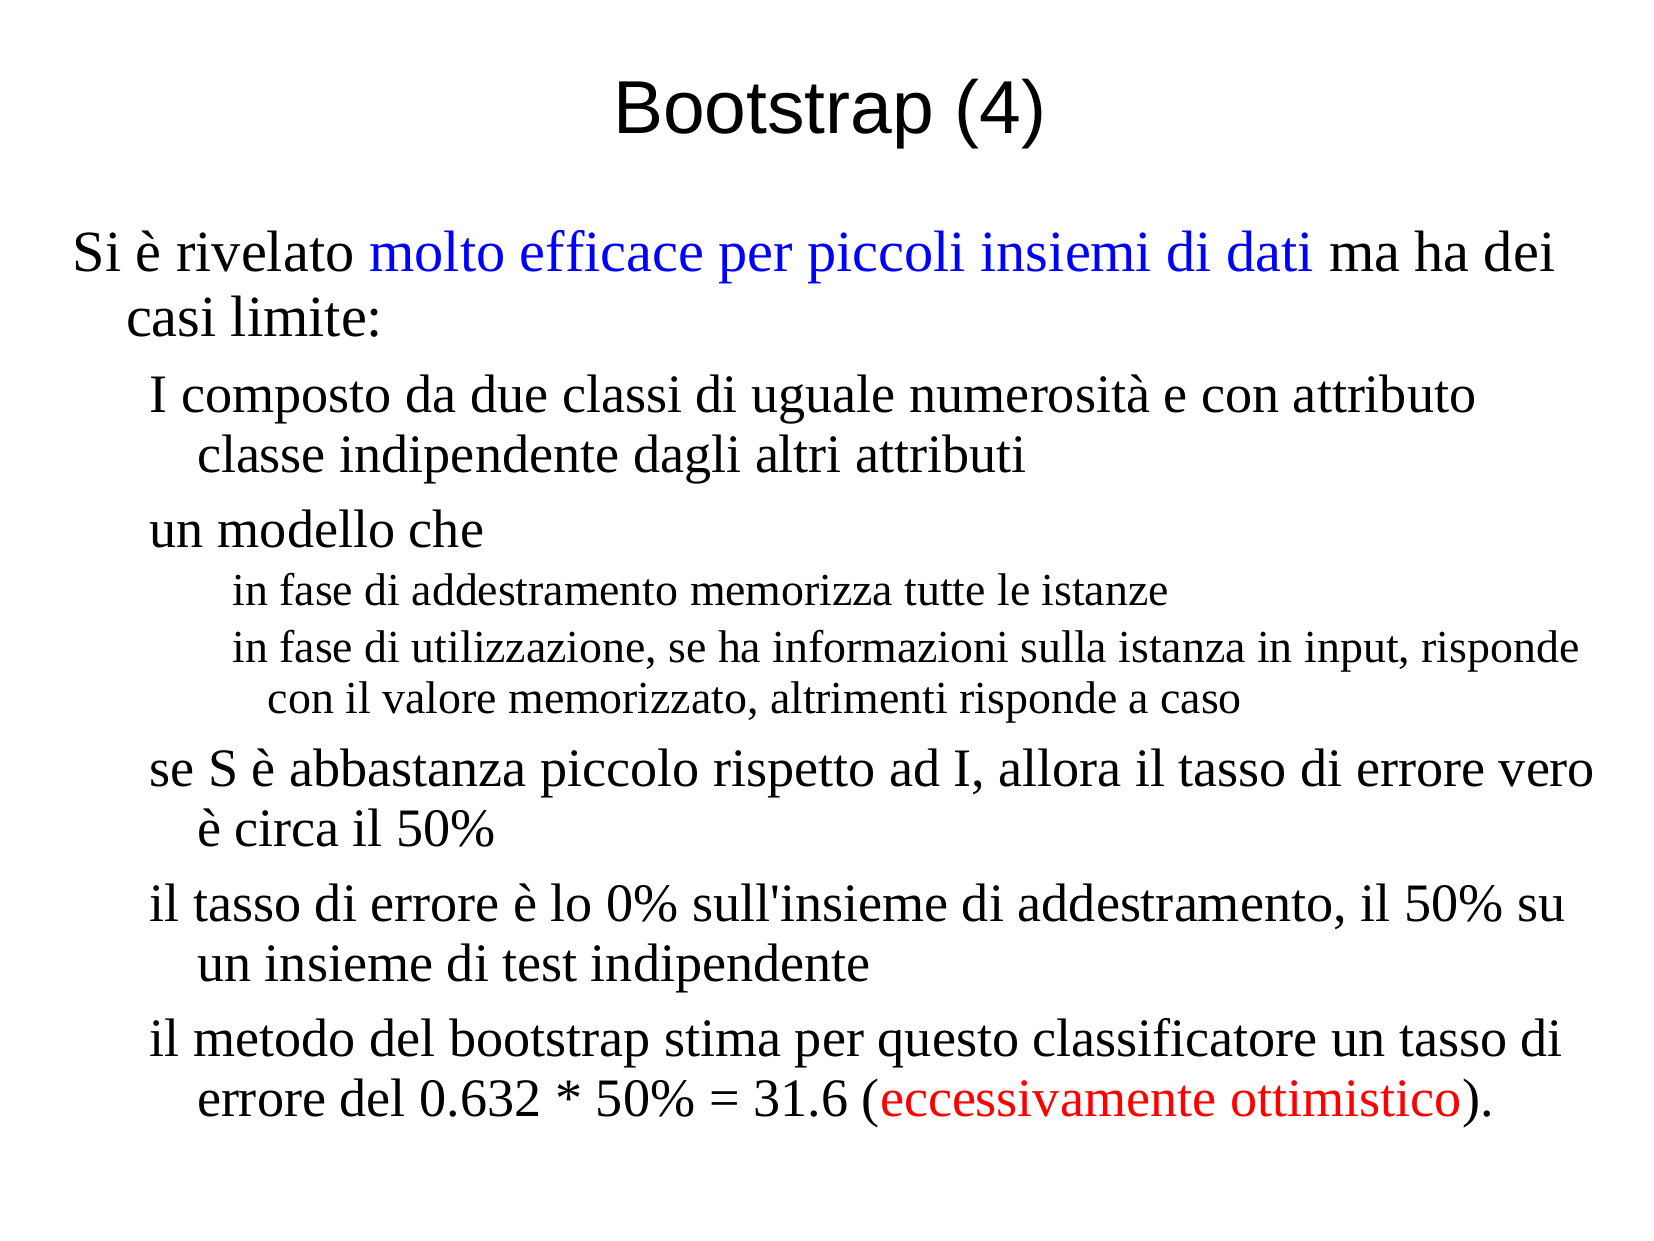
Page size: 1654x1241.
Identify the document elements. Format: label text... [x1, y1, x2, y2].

list Si è rivelato molto efficace per piccoli insiemi di dati ma ha dei casi limite: I composto da due classi di uguale numerosità e con attributo classe indipendente dagli altri attributi un modello che in fase di addestramento memorizza tutte le istanze in fase di utilizzazione, se ha informazioni sulla istanza in input, risponde con il valore memorizzato, altrimenti risponde a caso se S è abbastanza piccolo rispetto ad I, allora il tasso di errore vero è circa il 50% il tasso di errore è lo 0% sull'insieme di addestramento, il 50% su un insieme di test indipendente il metodo del bootstrap stima per questo classificatore un tasso di errore del 0.632 * 50% = 31.6 (eccessivamente ottimistico). [55, 219, 1605, 1179]
title Bootstrap (4) [52, 42, 1608, 173]
